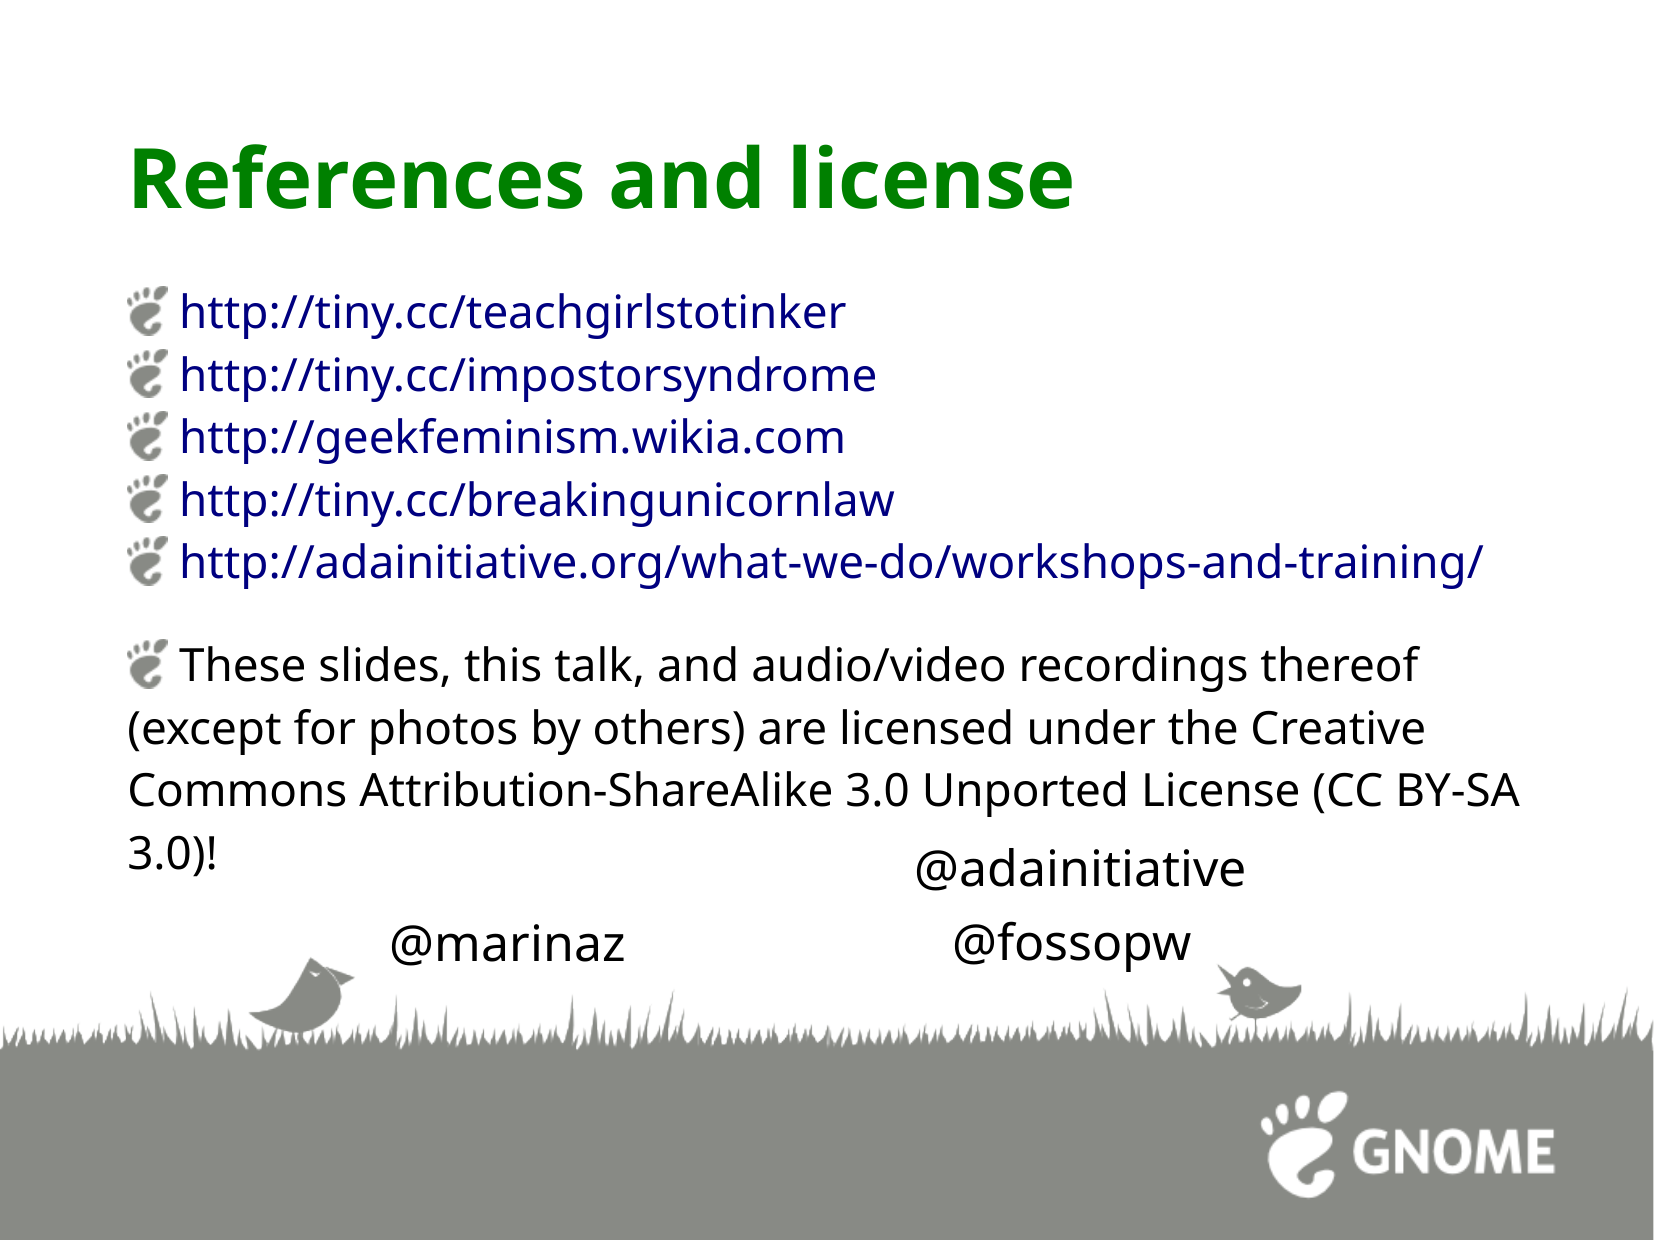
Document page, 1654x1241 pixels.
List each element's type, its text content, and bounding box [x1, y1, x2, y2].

text_box @adainitiative [900, 825, 1276, 908]
text_box @marinaz [375, 900, 713, 1050]
text_box References and license [112, 112, 1576, 239]
text_box These slides, this talk, and audio/video recordings thereof (except for photos by others) are licensed under the Creative Commons Attribution-ShareAlike 3.0 Unported License (CC BY-SA 3.0)! [112, 625, 1538, 825]
text_box @fossopw [937, 900, 1213, 983]
picture [0, 0, 1654, 1241]
text_box http://tiny.cc/teachgirlstotinker http://tiny.cc/impostorsyndrome http://geekfeminism.wikia.com http://tiny.cc/breakingunicornlaw http://adainitiative.org/what-we-do/workshops-and-training/ [112, 239, 1538, 594]
